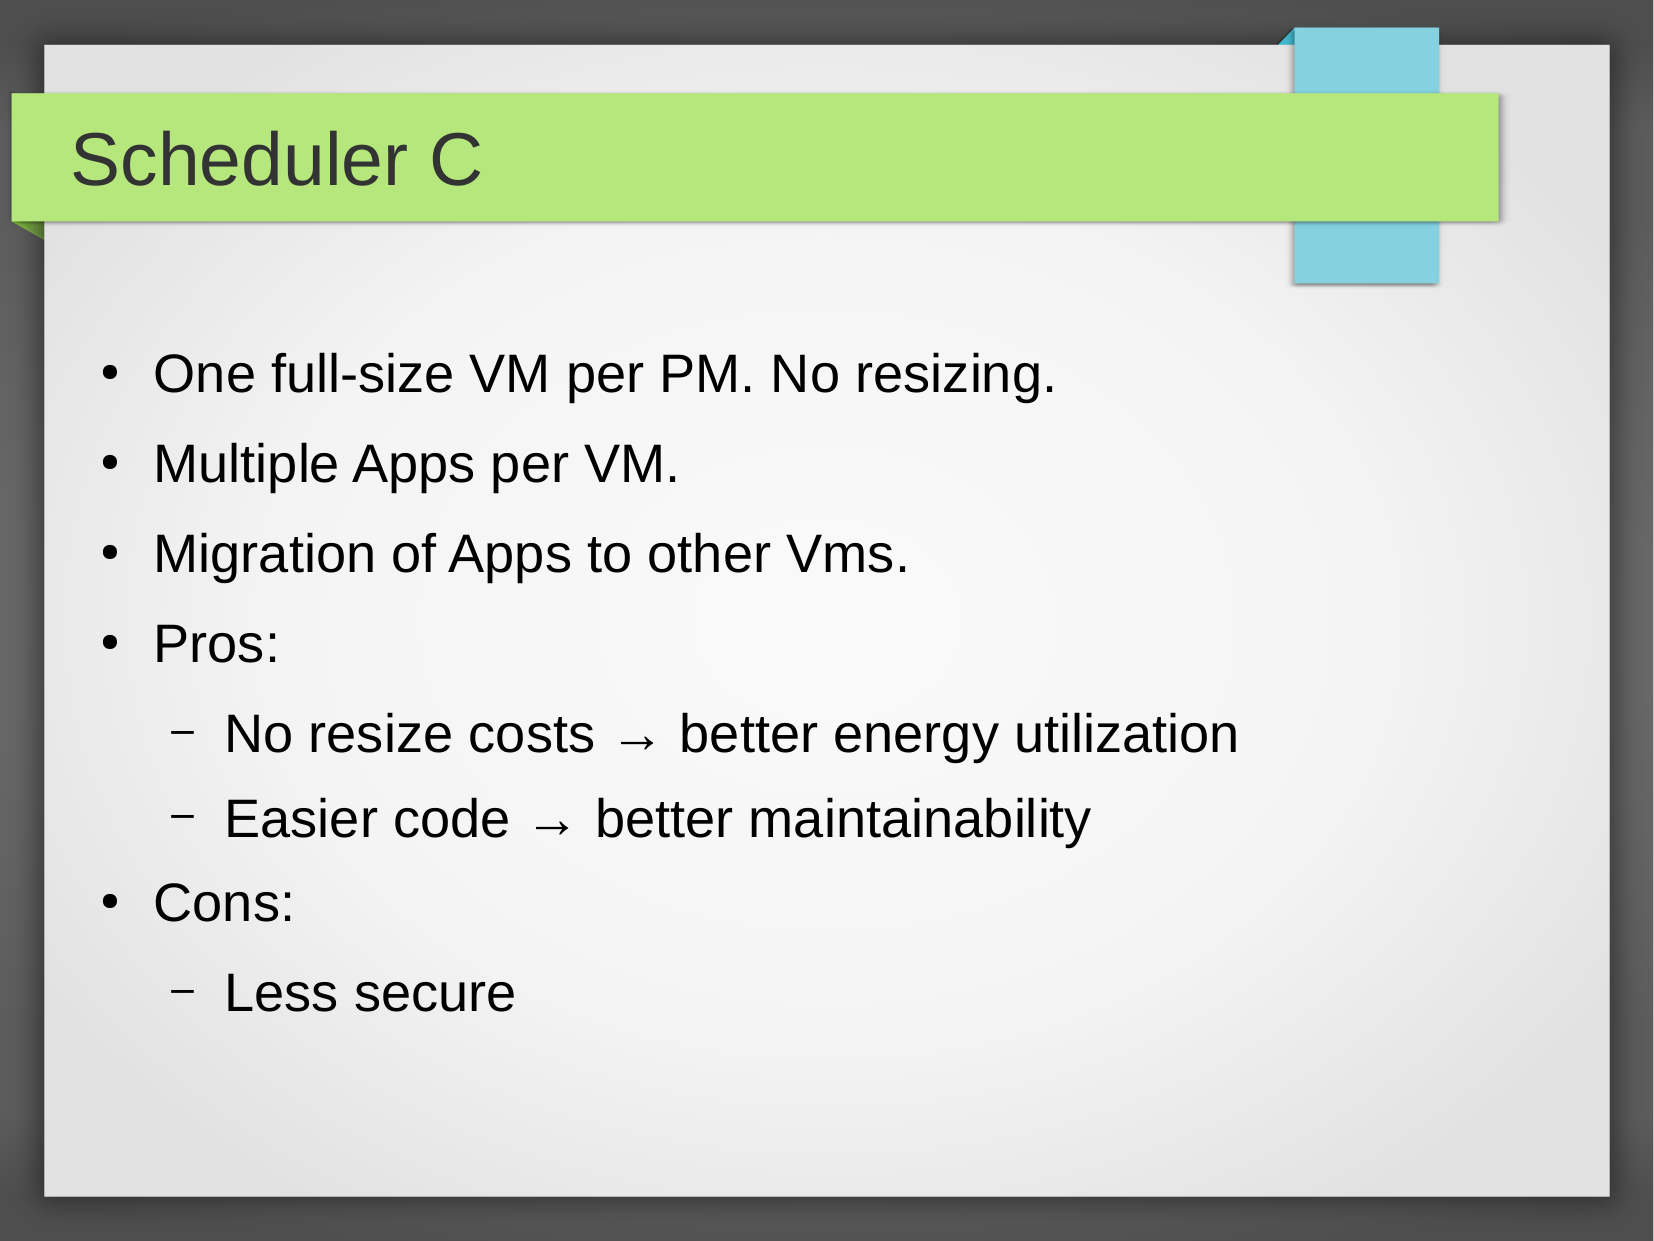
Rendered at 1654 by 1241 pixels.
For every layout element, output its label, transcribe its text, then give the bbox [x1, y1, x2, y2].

title Scheduler C [70, 106, 1229, 213]
picture [0, 0, 1654, 1241]
list One full-size VM per PM. No resizing. Multiple Apps per VM. Migration of Apps to other Vms. Pros: No resize costs → better energy utilization Easier code → better maintainability Cons: Less secure [82, 343, 1538, 1063]
